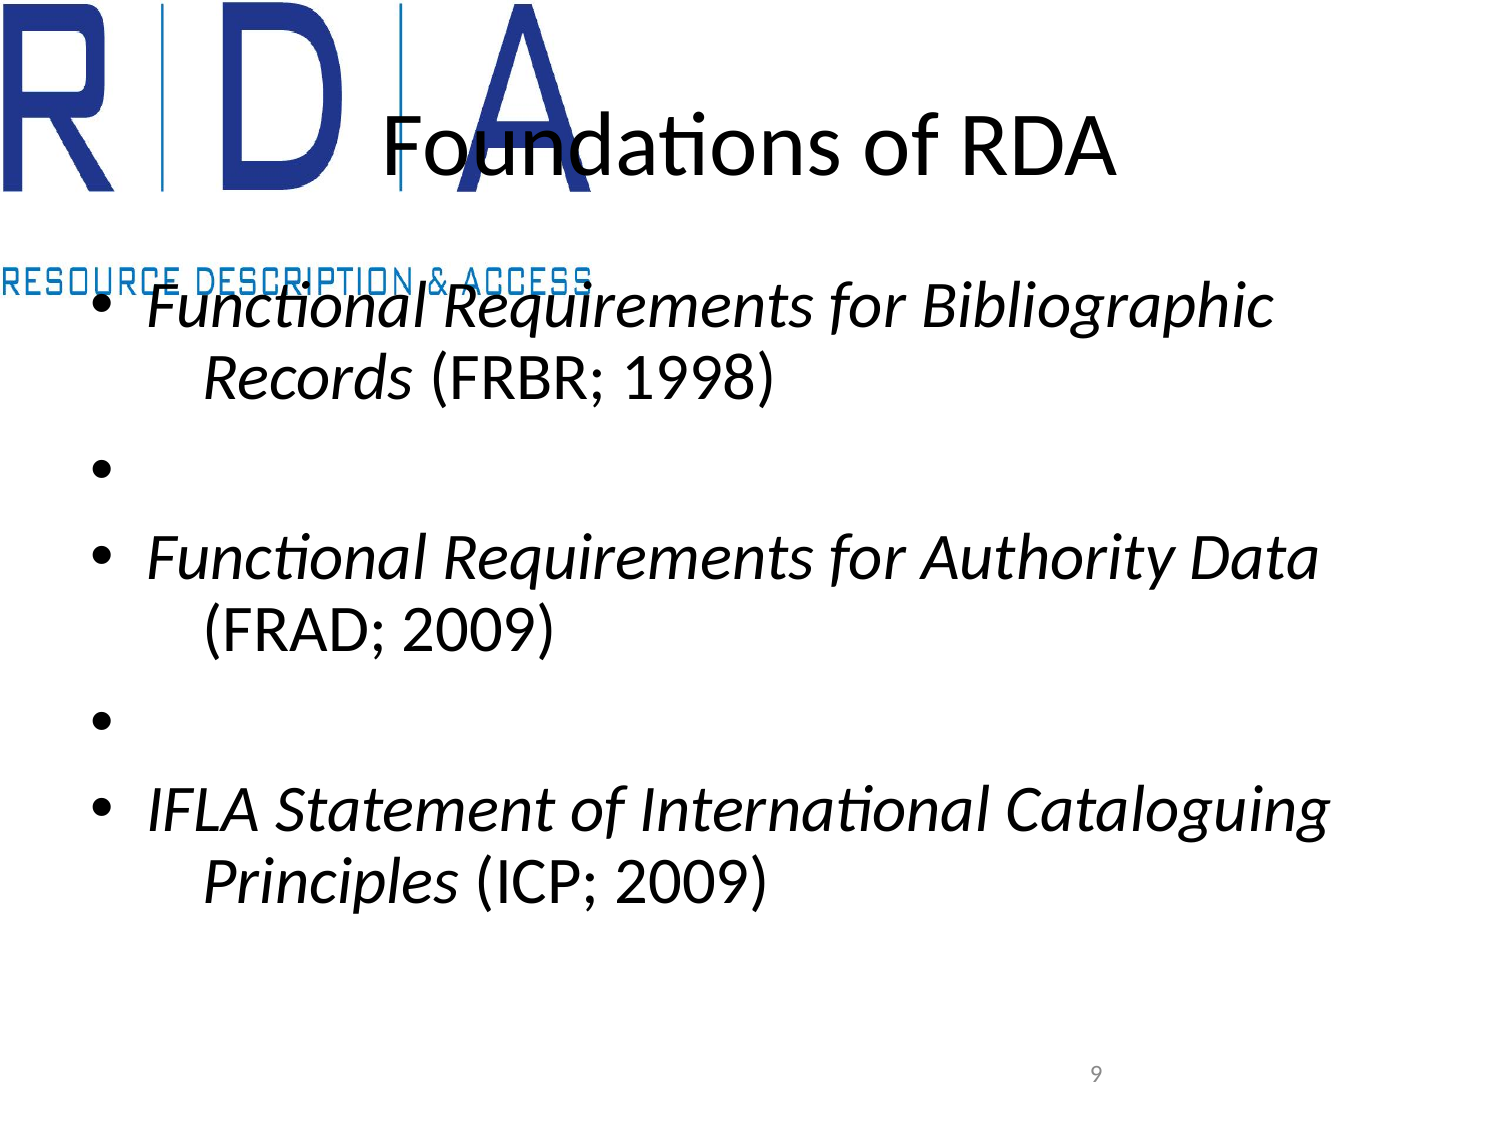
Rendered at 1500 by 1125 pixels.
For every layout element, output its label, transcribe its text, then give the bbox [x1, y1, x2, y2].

text_box 9 [1074, 1042, 1426, 1103]
title Foundations of RDA [75, 45, 1426, 233]
list Functional Requirements for Bibliographic Records (FRBR; 1998) Functional Requirements for Authority Data (FRAD; 2009) IFLA Statement of International Cataloguing Principles (ICP; 2009) [75, 262, 1426, 1005]
